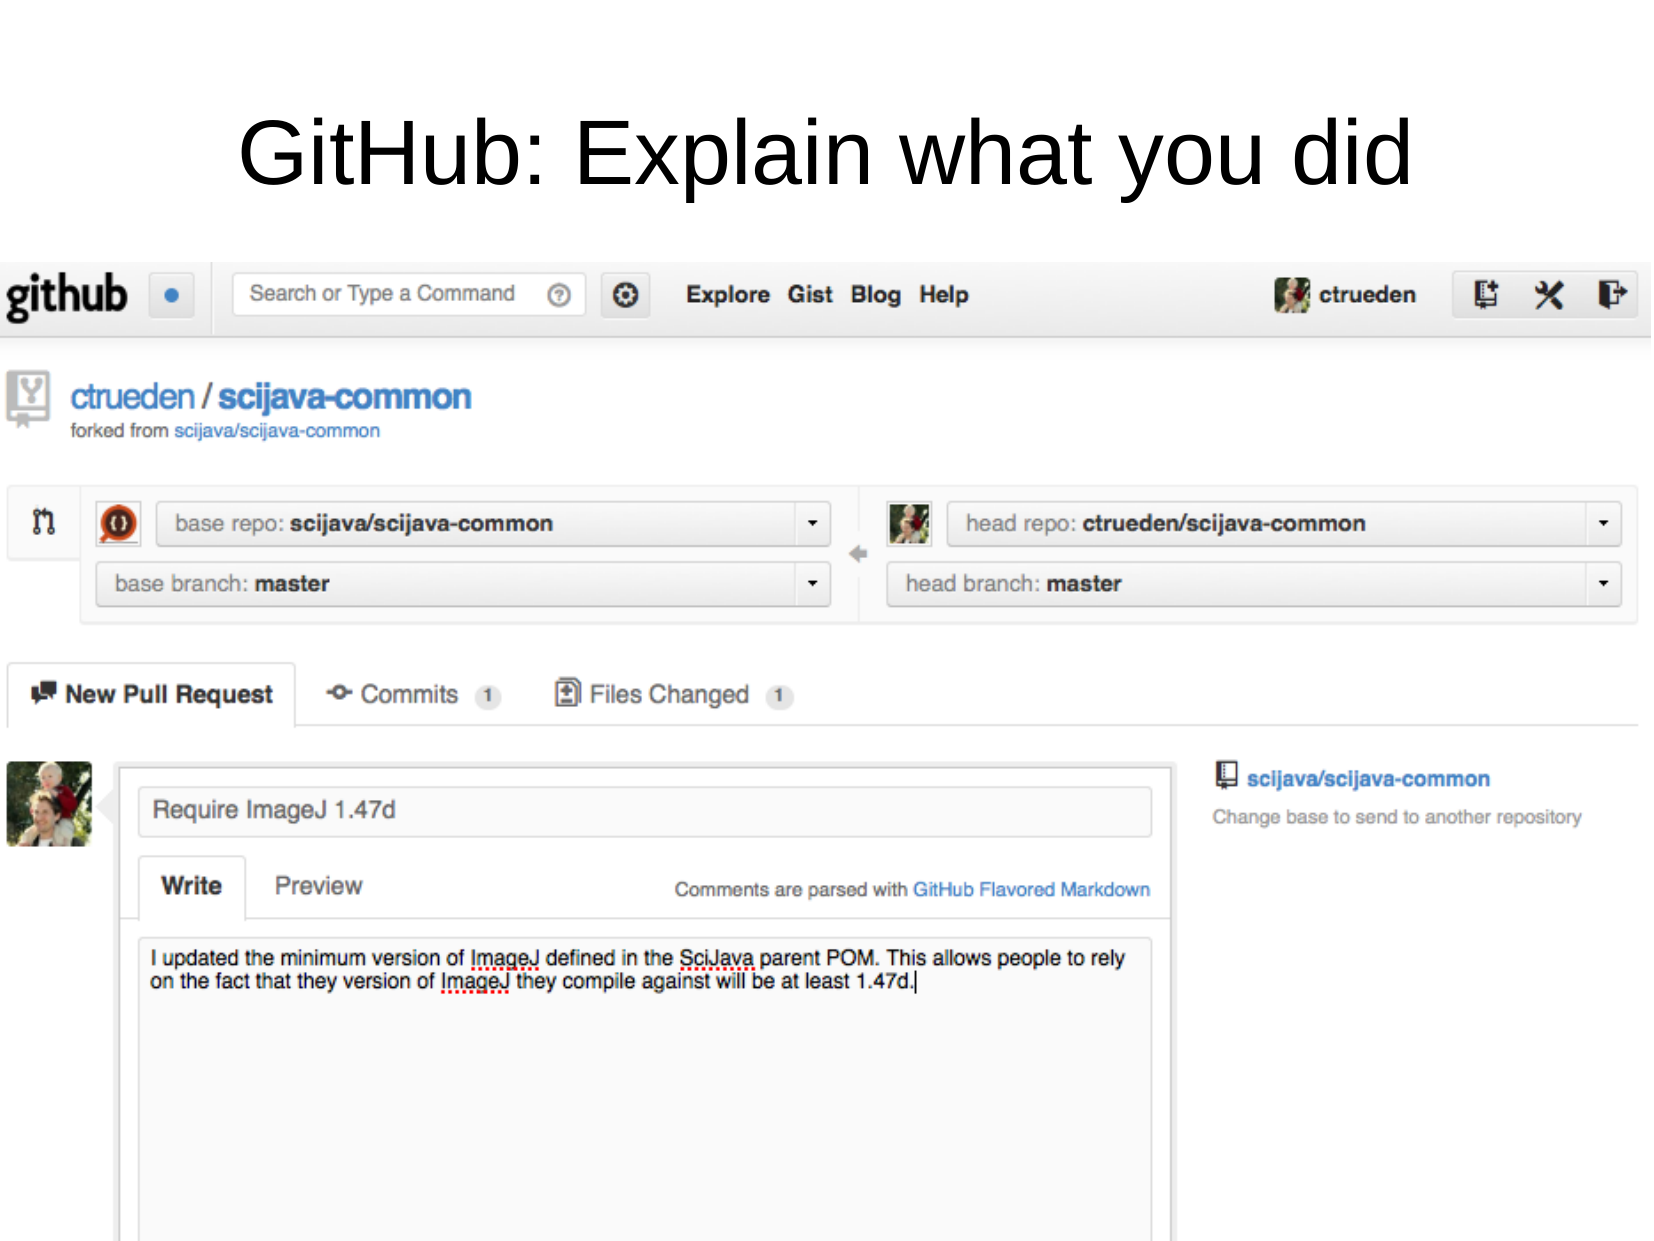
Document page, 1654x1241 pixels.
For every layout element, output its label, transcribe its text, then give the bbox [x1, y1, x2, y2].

title GitHub: Explain what you did [82, 49, 1571, 257]
picture [0, 262, 1651, 1241]
